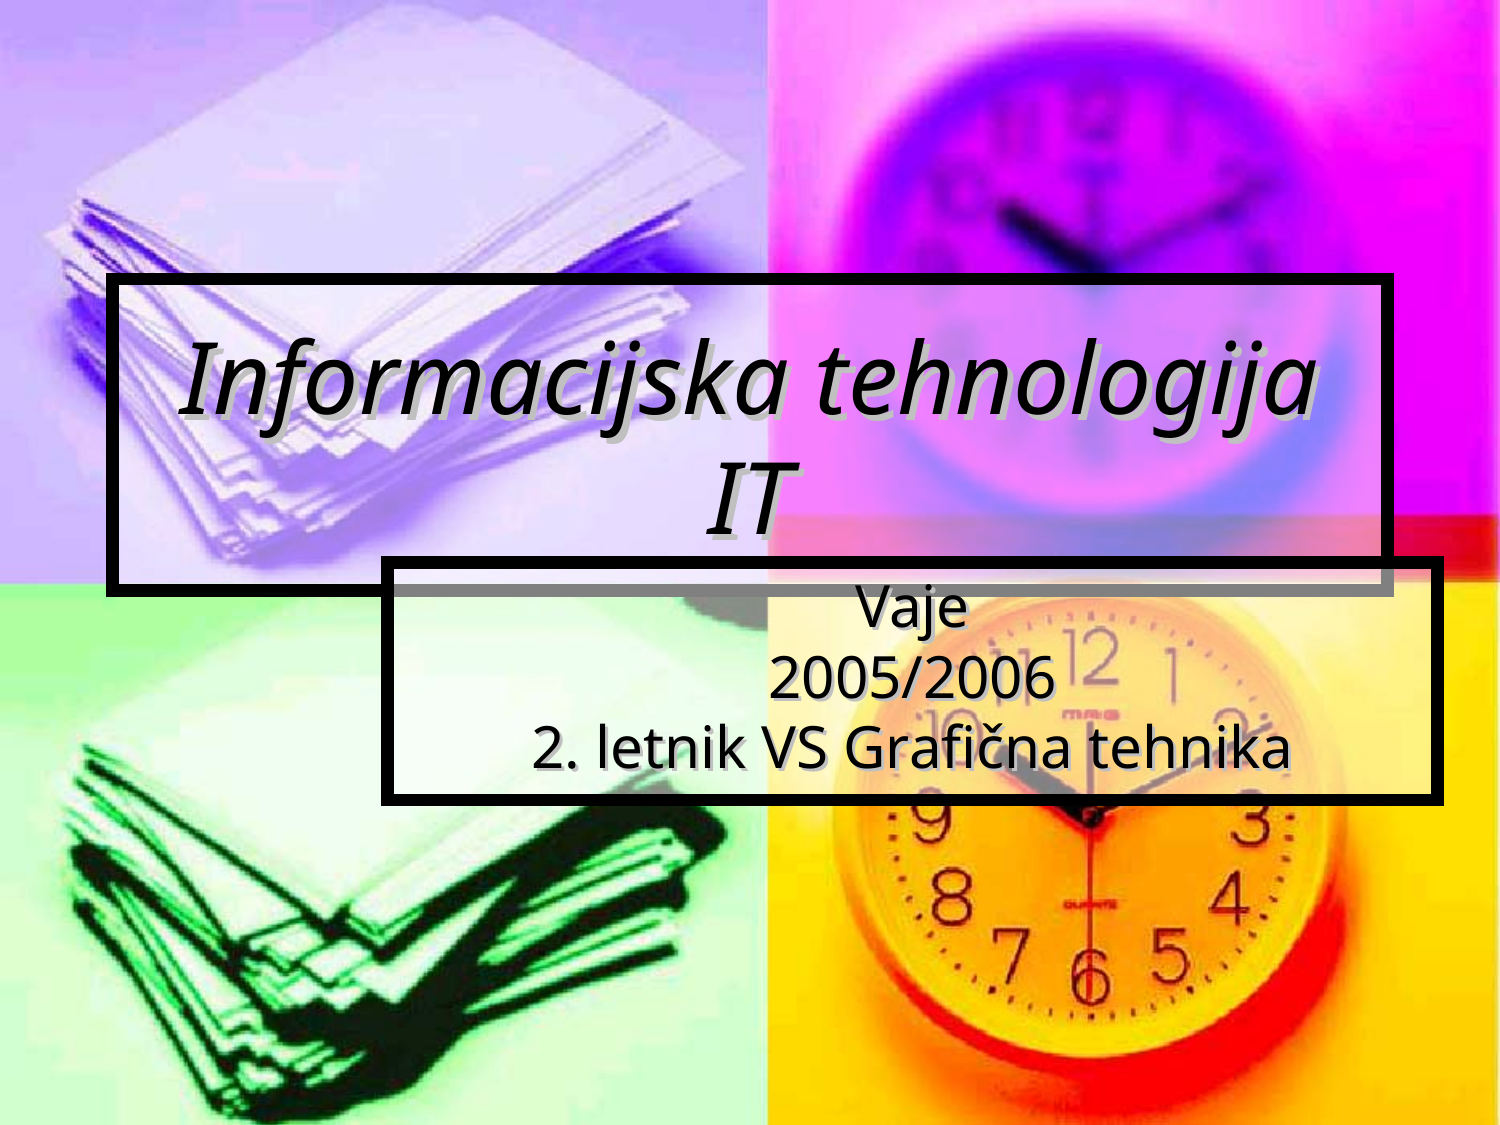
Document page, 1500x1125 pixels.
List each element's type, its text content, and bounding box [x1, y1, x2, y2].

text_box Vaje 2005/2006 2. letnik VS Grafična tehnika [387, 562, 1438, 801]
title Informacijska tehnologija IT [112, 278, 1388, 591]
picture [0, 0, 1500, 1125]
